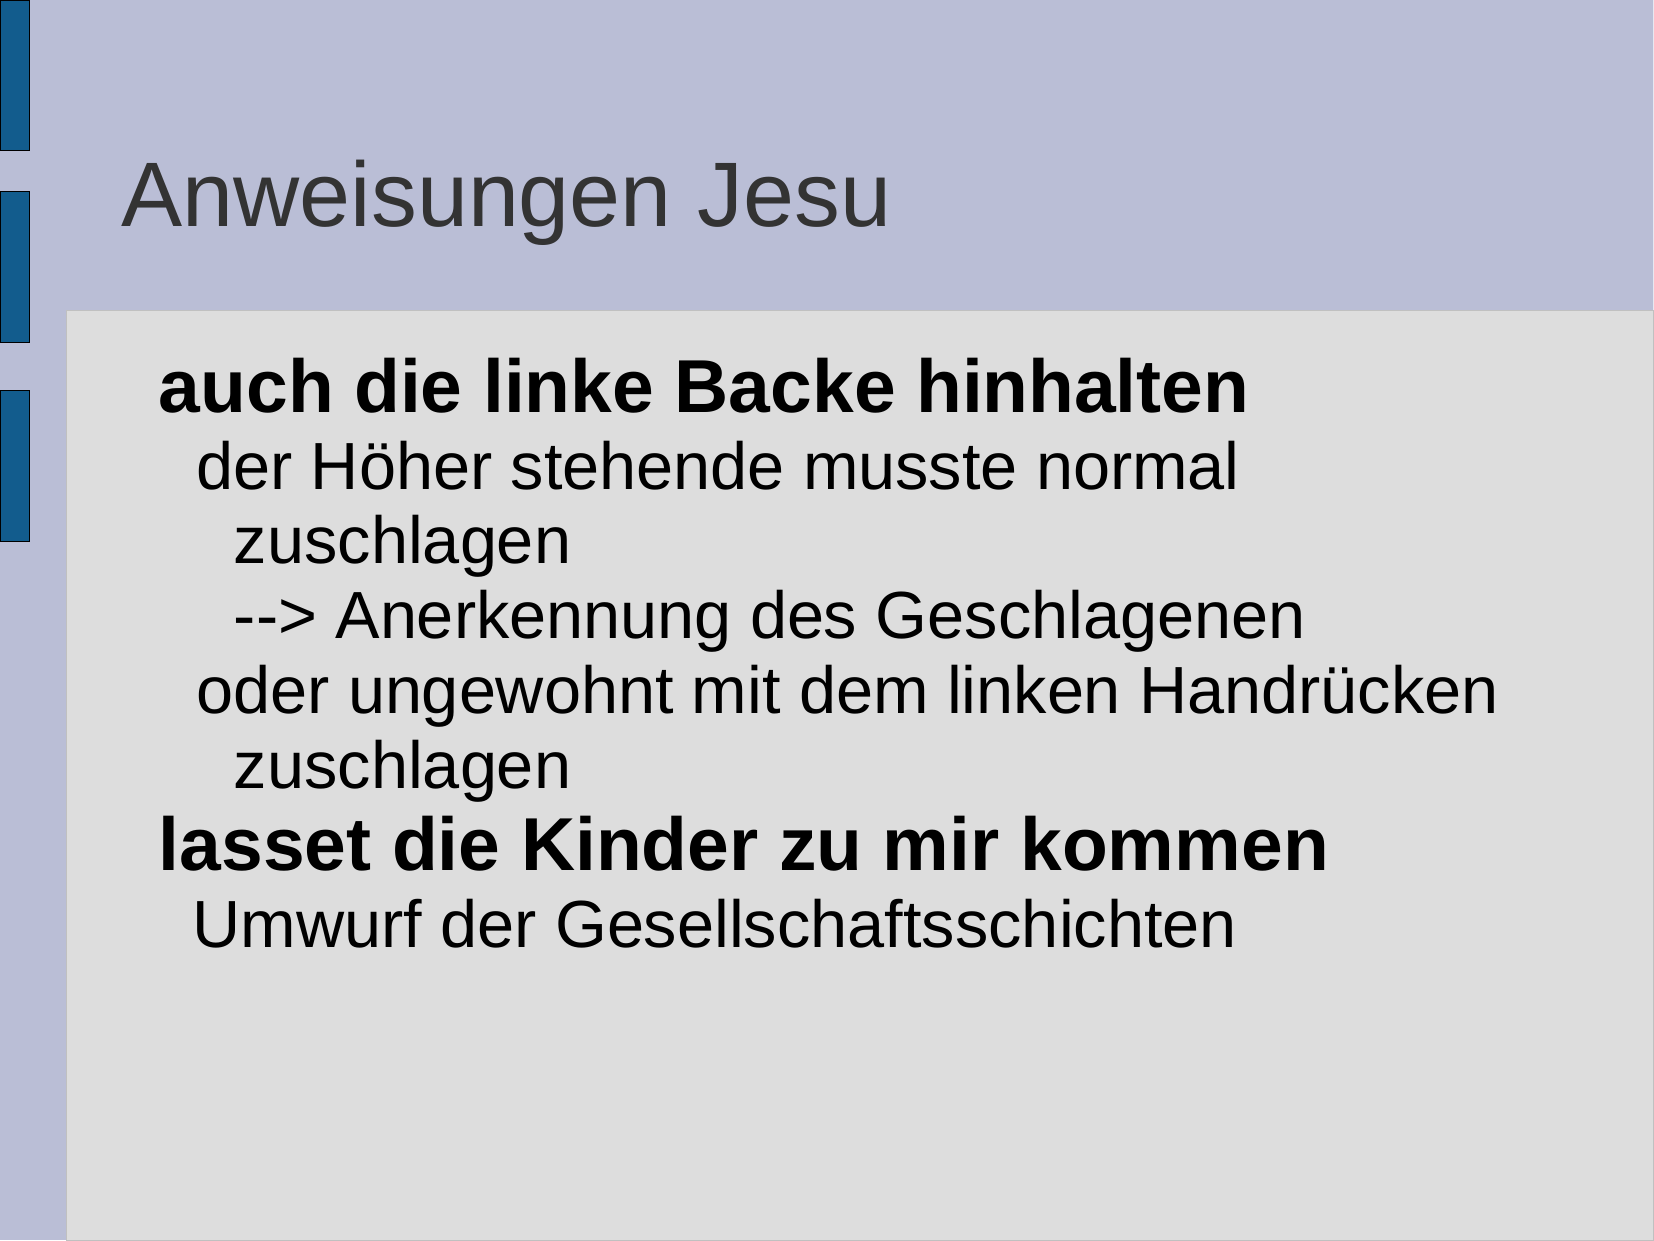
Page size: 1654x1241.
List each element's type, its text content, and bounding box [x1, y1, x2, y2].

list auch die linke Backe hinhalten der Höher stehende musste normal zuschlagen --> Anerkennung des Geschlagenen oder ungewohnt mit dem linken Handrücken zuschlagen lasset die Kinder zu mir kommen Umwurf der Gesellschaftsschichten [121, 344, 1534, 1112]
title Anweisungen Jesu [121, 91, 1534, 299]
